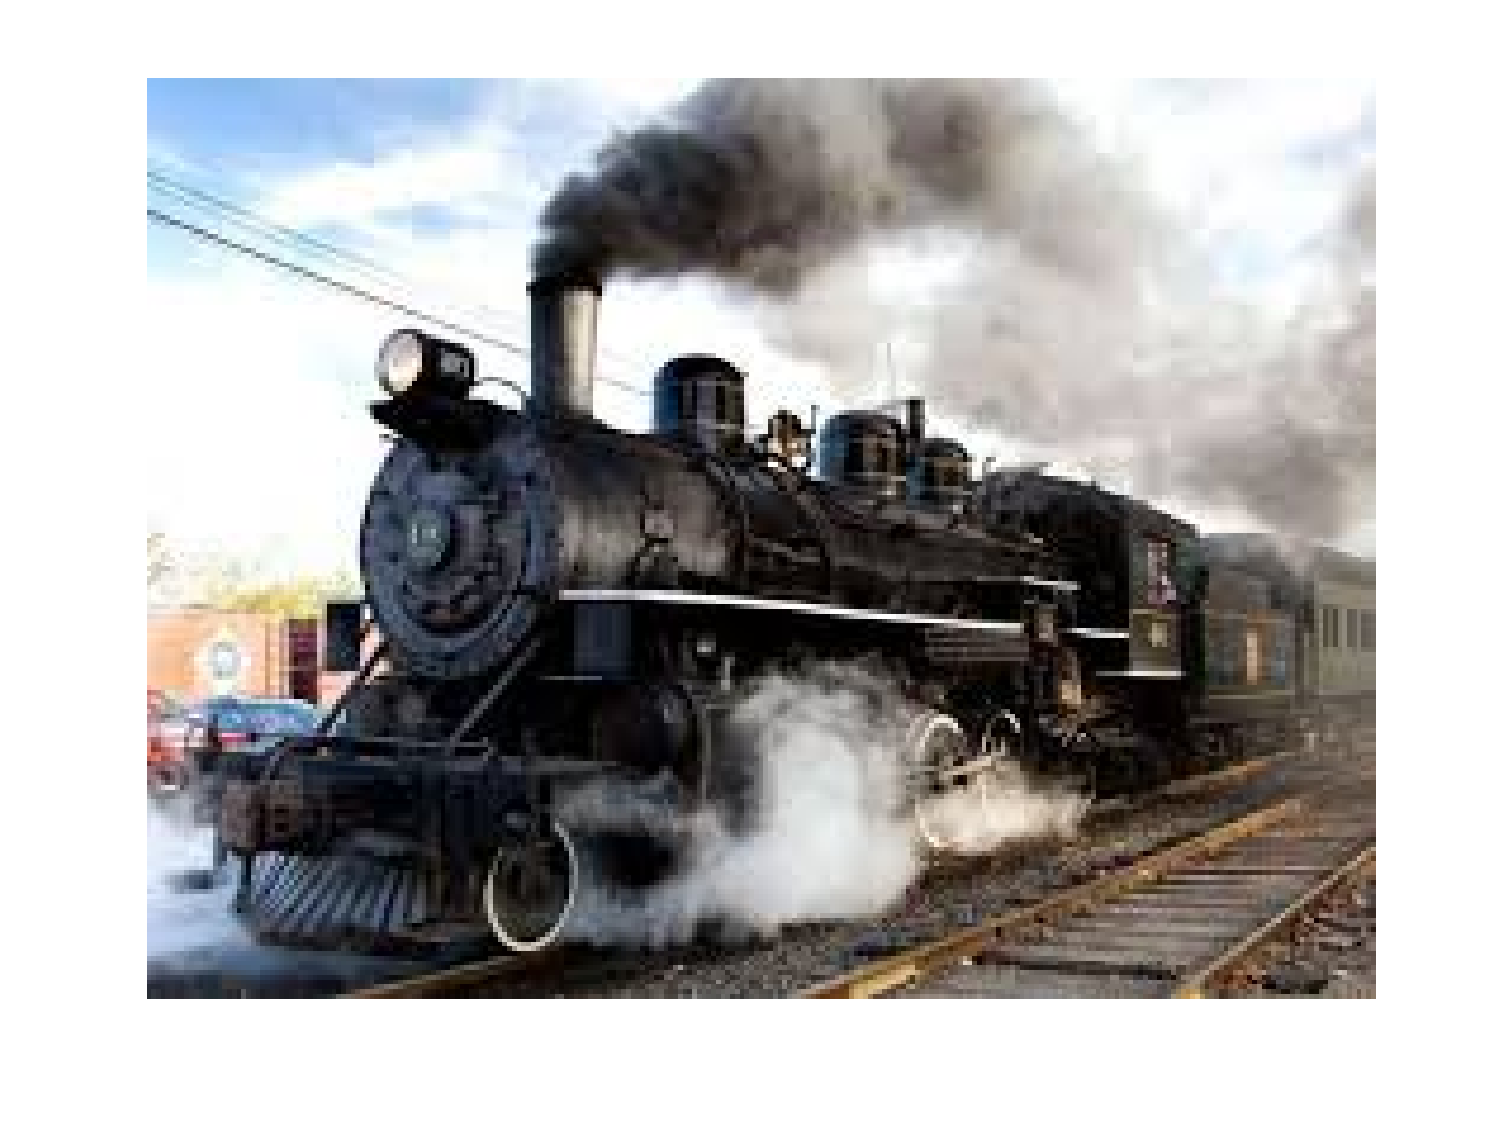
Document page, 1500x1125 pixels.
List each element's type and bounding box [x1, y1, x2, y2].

picture [147, 78, 1376, 999]
